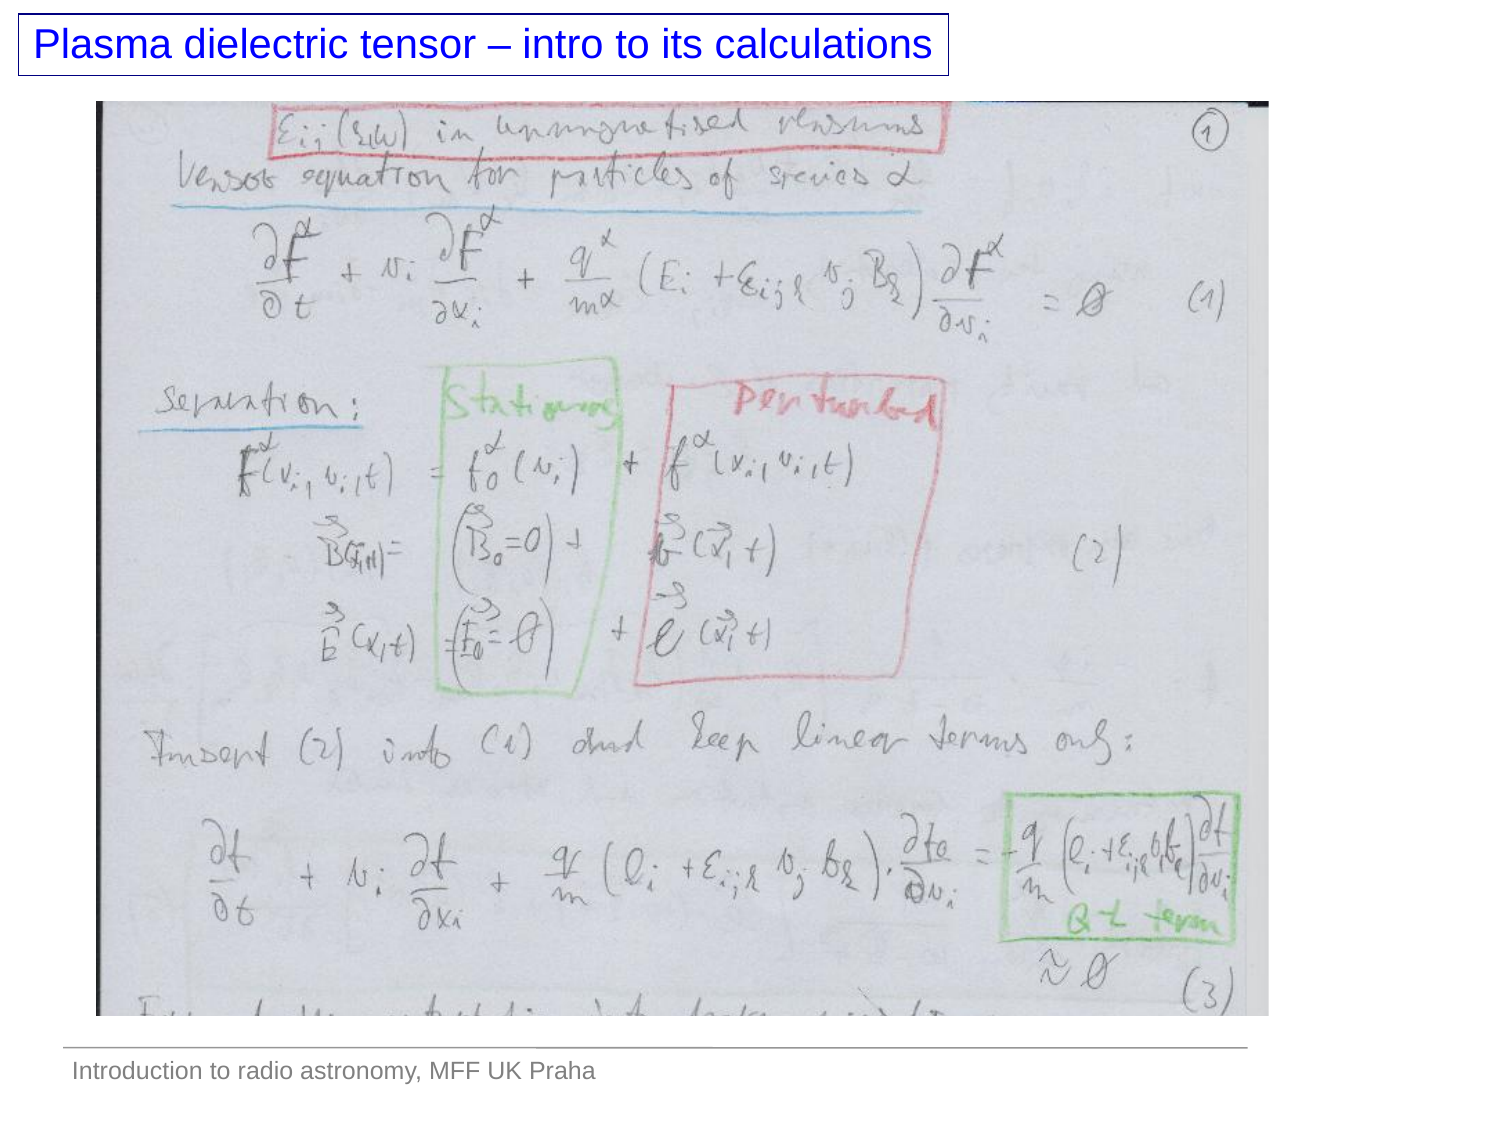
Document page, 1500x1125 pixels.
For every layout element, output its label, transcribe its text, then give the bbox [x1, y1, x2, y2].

text_box Plasma dielectric tensor – intro to its calculations [18, 14, 949, 76]
picture [96, 101, 1269, 1016]
